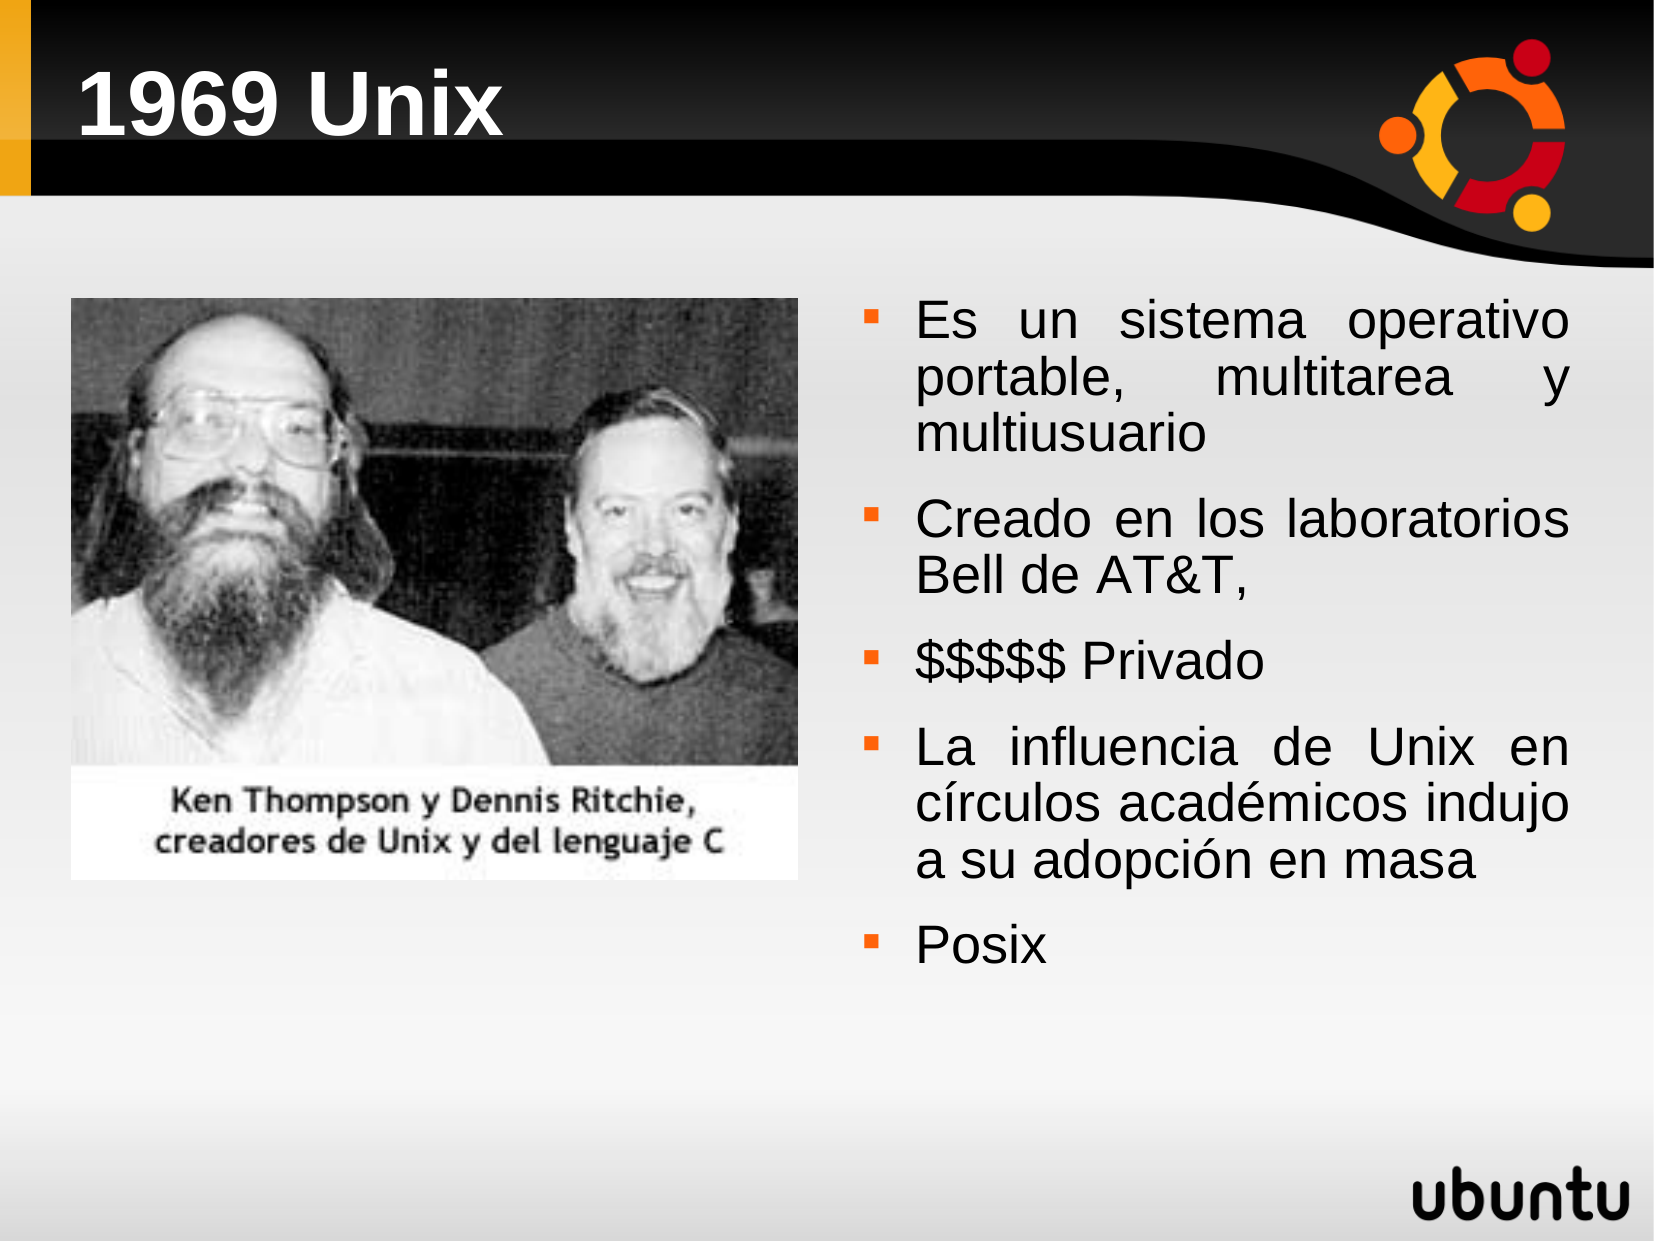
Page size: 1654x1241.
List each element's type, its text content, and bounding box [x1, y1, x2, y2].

title 1969 Unix [76, 0, 1565, 208]
picture [0, 0, 1654, 1241]
list Es un sistema operativo portable, multitarea y multiusuario Creado en los laboratorios Bell de AT&T, $$$$$ Privado La influencia de Unix en círculos académicos indujo a su adopción en masa Posix [845, 290, 1572, 1109]
